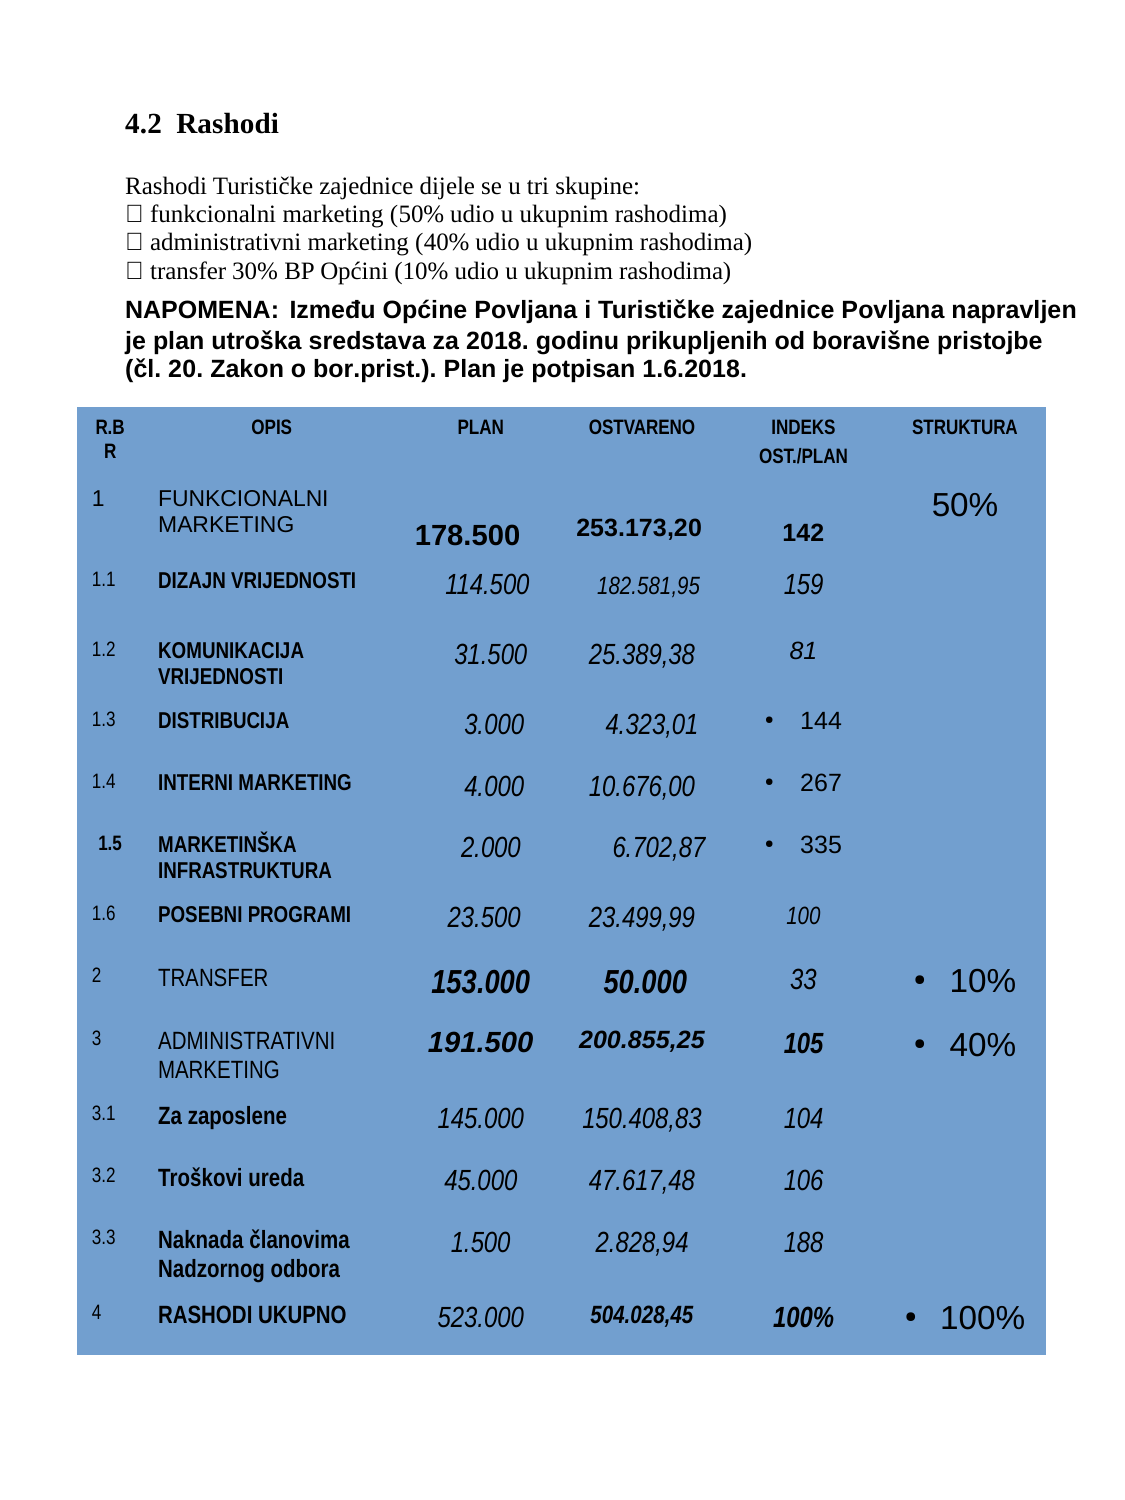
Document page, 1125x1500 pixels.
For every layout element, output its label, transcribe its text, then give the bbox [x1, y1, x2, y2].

table_cell 153.000 [400, 955, 561, 1019]
table_cell 33 [723, 955, 884, 1019]
table_cell 2.828,94 [561, 1217, 723, 1292]
table_cell FUNKCIONALNI MARKETING [143, 479, 400, 560]
table_cell Troškovi ureda [143, 1156, 400, 1217]
table_cell 1.6 [77, 893, 143, 955]
table_cell 1 [77, 479, 143, 560]
table_cell [884, 823, 1046, 893]
table_cell INTERNI MARKETING [143, 762, 400, 823]
table_cell 150.408,83 [561, 1094, 723, 1156]
table_cell [884, 762, 1046, 823]
table_cell Za zaposlene [143, 1094, 400, 1156]
table_cell 3.2 [77, 1156, 143, 1217]
table_cell 1.4 [77, 762, 143, 823]
table_cell 23.499,99 [561, 893, 723, 955]
table_cell 4.000 [400, 762, 561, 823]
table_cell 1.1 [77, 560, 143, 630]
table_cell 267 [723, 762, 884, 823]
table_cell 4.323,01 [561, 700, 723, 762]
table_cell 2 [77, 955, 143, 1019]
table_header STRUKTURA [884, 407, 1046, 479]
table_cell 504.028,45 [561, 1292, 723, 1355]
table_cell 1.5 [77, 823, 143, 893]
table_header PLAN [400, 407, 561, 479]
table_cell 50% [884, 479, 1046, 560]
table_cell 3.000 [400, 700, 561, 762]
table_cell 178.500 [400, 479, 561, 560]
table_cell [884, 1094, 1046, 1156]
table_cell 200.855,25 [561, 1019, 723, 1094]
table_cell TRANSFER [143, 955, 400, 1019]
text_box 4.2 Rashodi Rashodi Turističke zajednice dijele se u tri skupine:  funkcionalni marketing (50% udio u ukupnim rashodima)  administrativni marketing (40% udio u ukupnim rashodima)  transfer 30% BP Općini (10% udio u ukupnim rashodima) NAPOMENA: Između Općine Povljana i Turističke zajednice Povljana napravljen je plan utroška sredstava za 2018. godinu prikupljenih od boravišne pristojbe (čl. 20. Zakon o bor.prist.). Plan je potpisan 1.6.2018. [110, 99, 1101, 419]
table_cell 144 [723, 700, 884, 762]
table_header R.BR [77, 407, 143, 479]
table_cell 10.676,00 [561, 762, 723, 823]
table_cell 335 [723, 823, 884, 893]
table_cell 3.3 [77, 1217, 143, 1292]
table_cell 104 [723, 1094, 884, 1156]
table_cell 25.389,38 [561, 630, 723, 700]
table_cell DISTRIBUCIJA [143, 700, 400, 762]
table_cell [884, 560, 1046, 630]
table_cell 23.500 [400, 893, 561, 955]
table_cell 188 [723, 1217, 884, 1292]
table_cell 523.000 [400, 1292, 561, 1355]
table_cell 100% [723, 1292, 884, 1355]
table_cell 1.3 [77, 700, 143, 762]
table_cell 40% [884, 1019, 1046, 1094]
table_cell 6.702,87 [561, 823, 723, 893]
table_cell 105 [723, 1019, 884, 1094]
table_cell 50.000 [561, 955, 723, 1019]
table_cell 100 [723, 893, 884, 955]
table_cell 47.617,48 [561, 1156, 723, 1217]
table_cell 10% [884, 955, 1046, 1019]
table_cell 45.000 [400, 1156, 561, 1217]
table_cell [884, 893, 1046, 955]
table_cell 1.2 [77, 630, 143, 700]
table_cell 145.000 [400, 1094, 561, 1156]
table_cell [884, 1217, 1046, 1292]
table_cell Naknada članovima Nadzornog odbora [143, 1217, 400, 1292]
table_cell [884, 700, 1046, 762]
table_cell [884, 1156, 1046, 1217]
table_cell 114.500 [400, 560, 561, 630]
table_cell 253.173,20 [561, 479, 723, 560]
table_cell MARKETINŠKA INFRASTRUKTURA [143, 823, 400, 893]
table_cell 31.500 [400, 630, 561, 700]
table_cell 4 [77, 1292, 143, 1355]
table_cell [884, 630, 1046, 700]
table_cell ADMINISTRATIVNI MARKETING [143, 1019, 400, 1094]
table_cell 159 [723, 560, 884, 630]
table_cell KOMUNIKACIJA VRIJEDNOSTI [143, 630, 400, 700]
table_header OPIS [143, 407, 400, 479]
table_cell POSEBNI PROGRAMI [143, 893, 400, 955]
table_cell 182.581,95 [561, 560, 723, 630]
table_cell 81 [723, 630, 884, 700]
table_cell RASHODI UKUPNO [143, 1292, 400, 1355]
table_cell 1.500 [400, 1217, 561, 1292]
table_cell 191.500 [400, 1019, 561, 1094]
table_cell 142 [723, 479, 884, 560]
table_header INDEKS OST./PLAN [723, 407, 884, 479]
table_cell 3 [77, 1019, 143, 1094]
table_cell 2.000 [400, 823, 561, 893]
table_cell 3.1 [77, 1094, 143, 1156]
table_header OSTVARENO [561, 407, 723, 479]
table_cell DIZAJN VRIJEDNOSTI [143, 560, 400, 630]
table_cell 106 [723, 1156, 884, 1217]
table_cell 100% [884, 1292, 1046, 1355]
